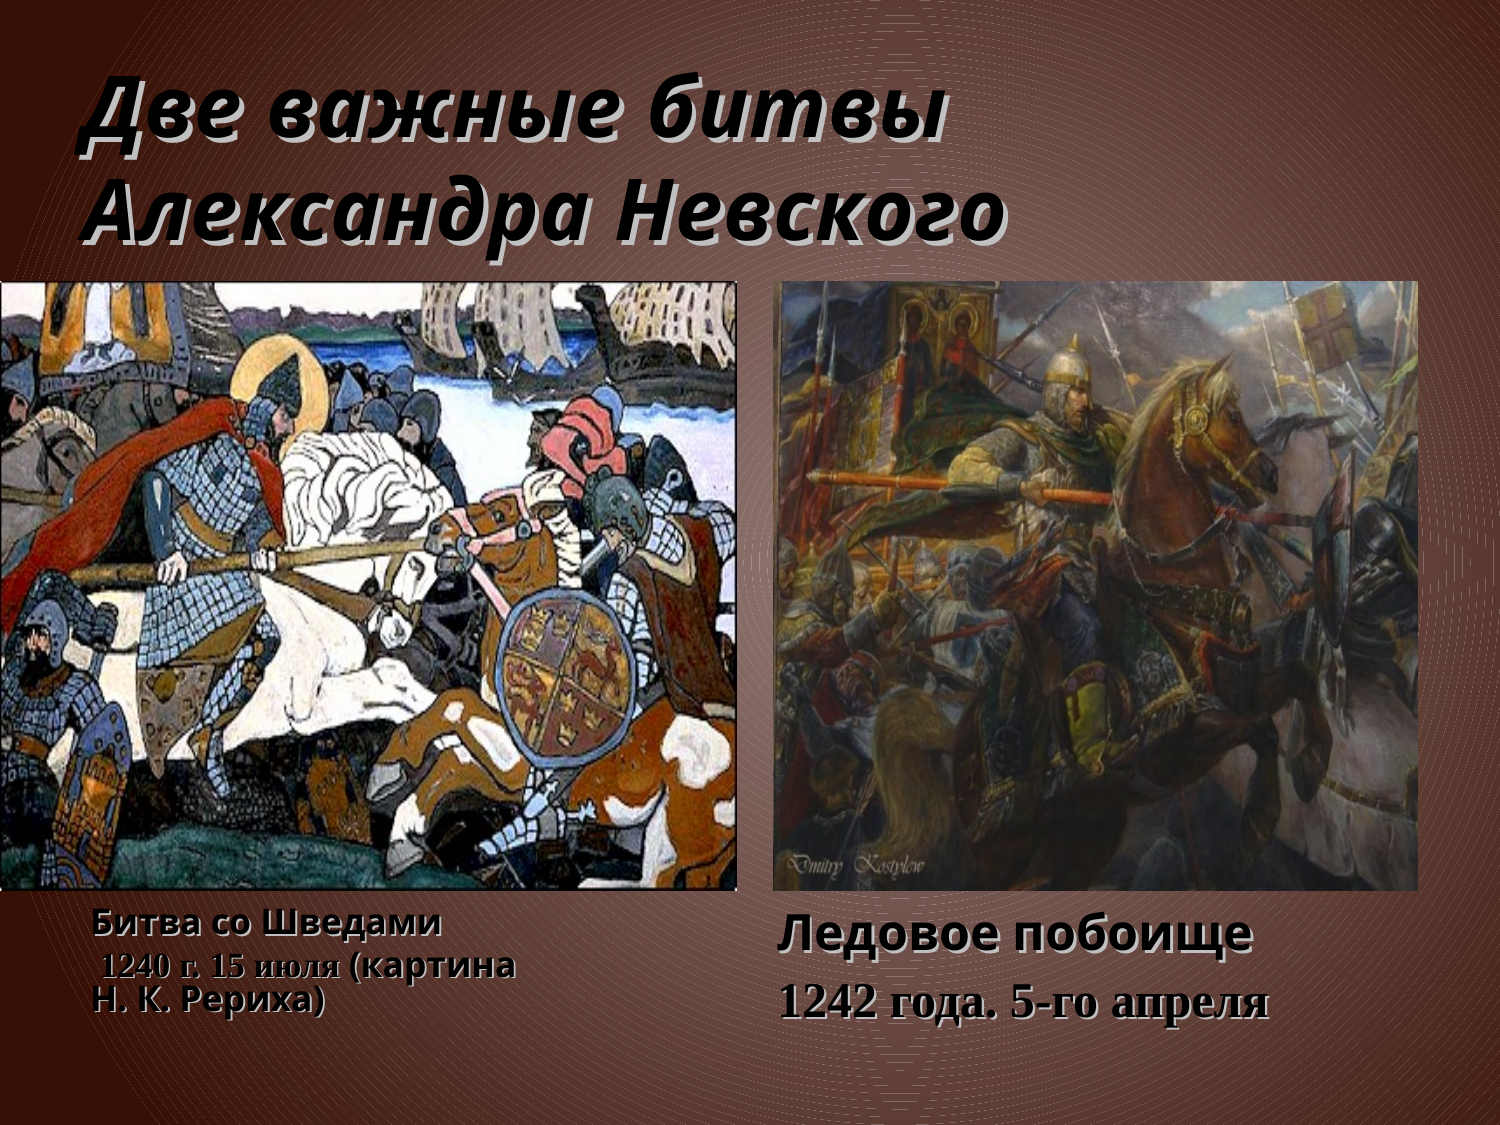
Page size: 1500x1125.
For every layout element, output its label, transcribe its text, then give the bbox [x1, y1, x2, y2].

title Две важные битвы Александра Невского [75, 44, 1426, 233]
list Битва со Шведами 1240 г. 15 июля (картина Н. К. Рериха) [75, 900, 738, 1038]
picture [773, 281, 1418, 891]
list Ледовое побоище 1242 года. 5-го апреля [761, 900, 1426, 1038]
picture [0, 281, 737, 891]
